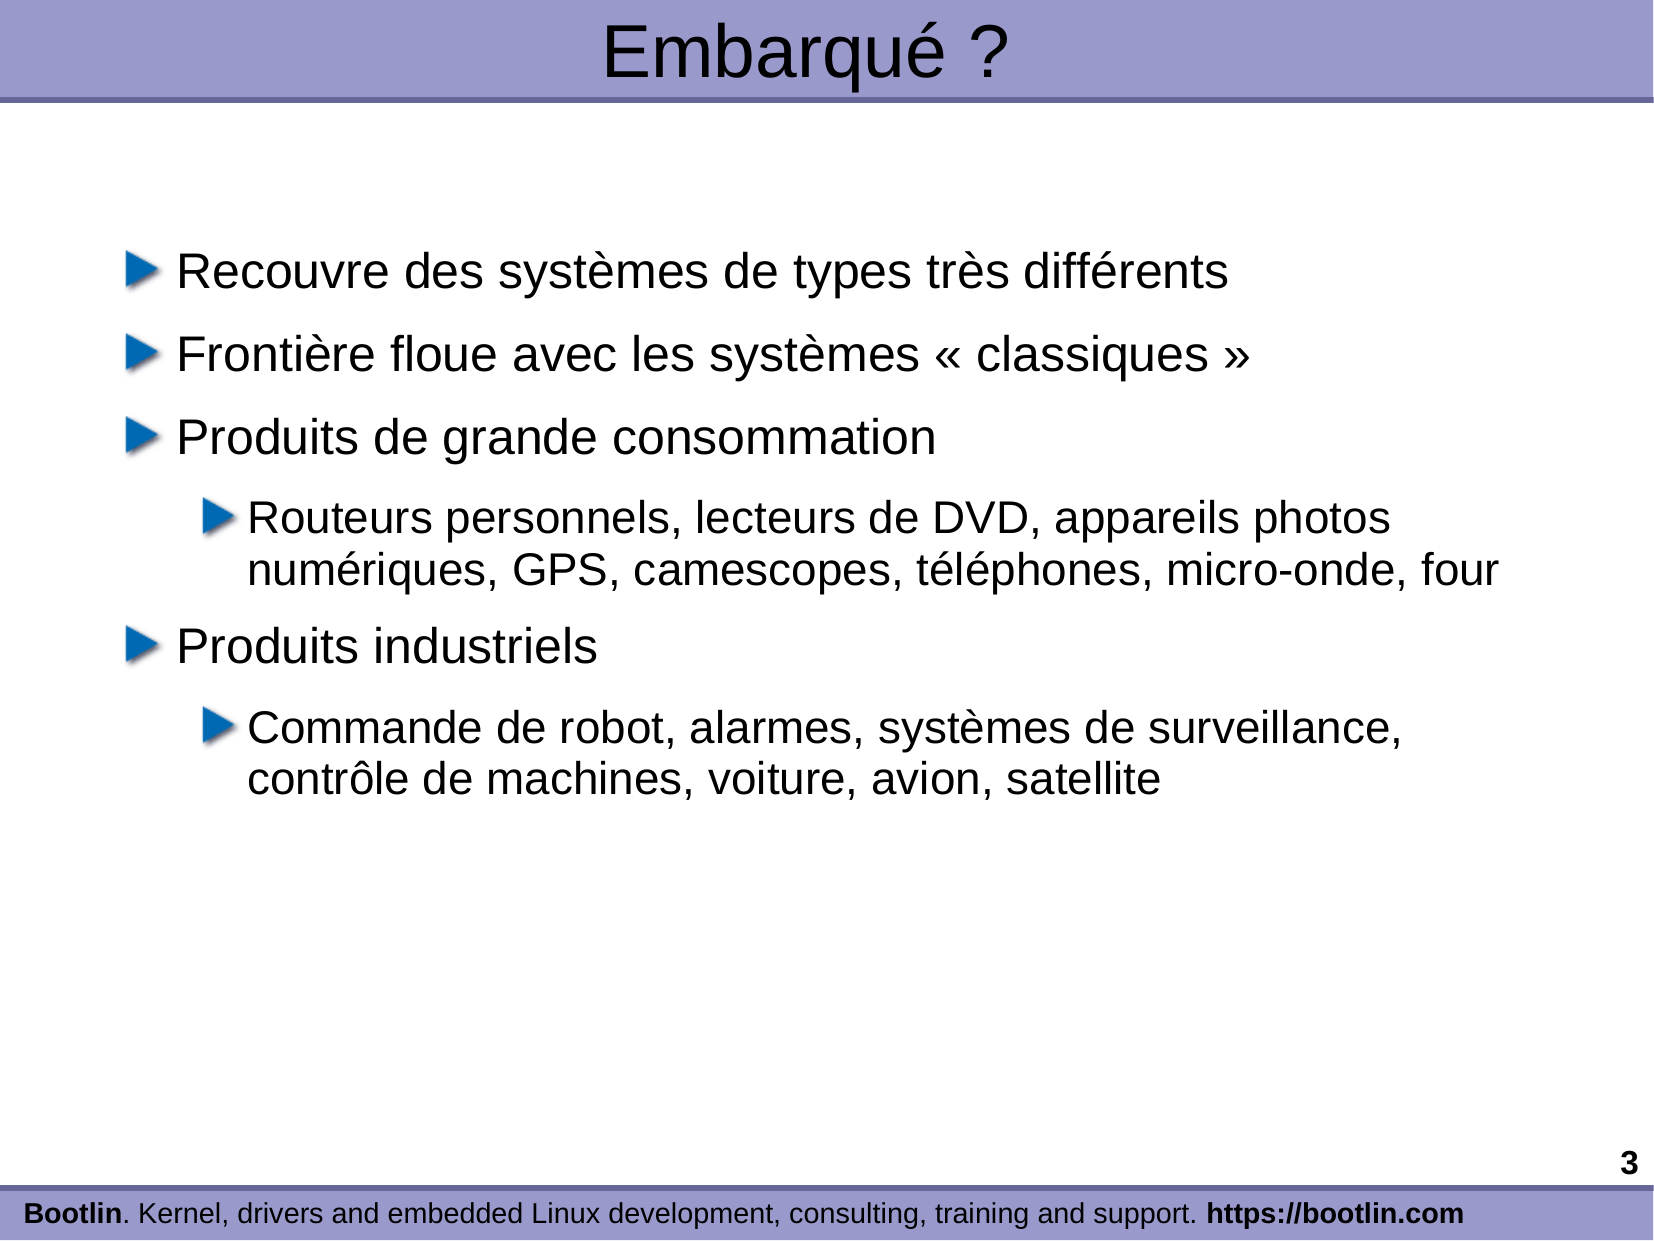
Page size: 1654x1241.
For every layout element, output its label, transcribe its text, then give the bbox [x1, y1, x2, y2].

list Recouvre des systèmes de types très différents Frontière floue avec les systèmes « classiques » Produits de grande consommation Routeurs personnels, lecteurs de DVD, appareils photos numériques, GPS, camescopes, téléphones, micro-onde, four Produits industriels Commande de robot, alarmes, systèmes de surveillance, contrôle de machines, voiture, avion, satellite [105, 243, 1561, 1070]
title Embarqué ? [60, 5, 1551, 97]
